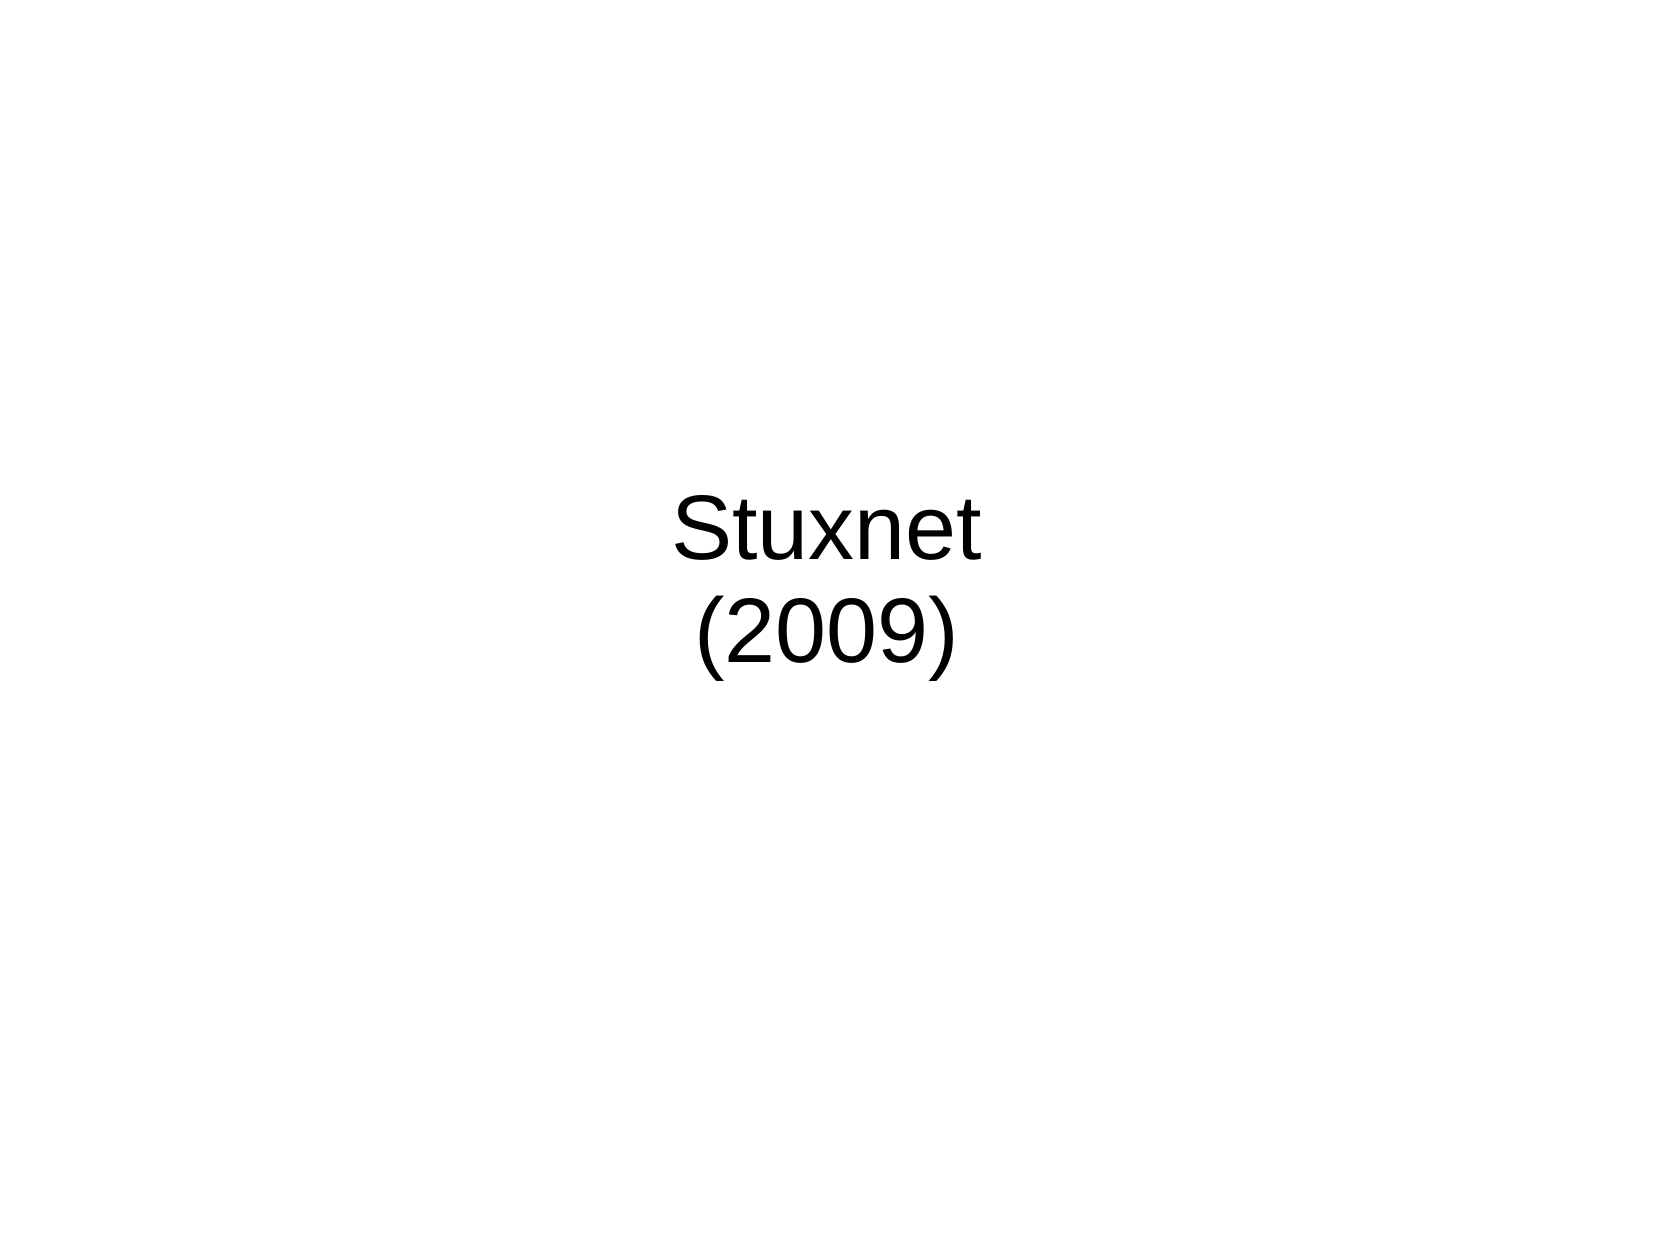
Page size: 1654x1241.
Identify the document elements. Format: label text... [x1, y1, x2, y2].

subtitle Stuxnet (2009) [82, 49, 1571, 1109]
